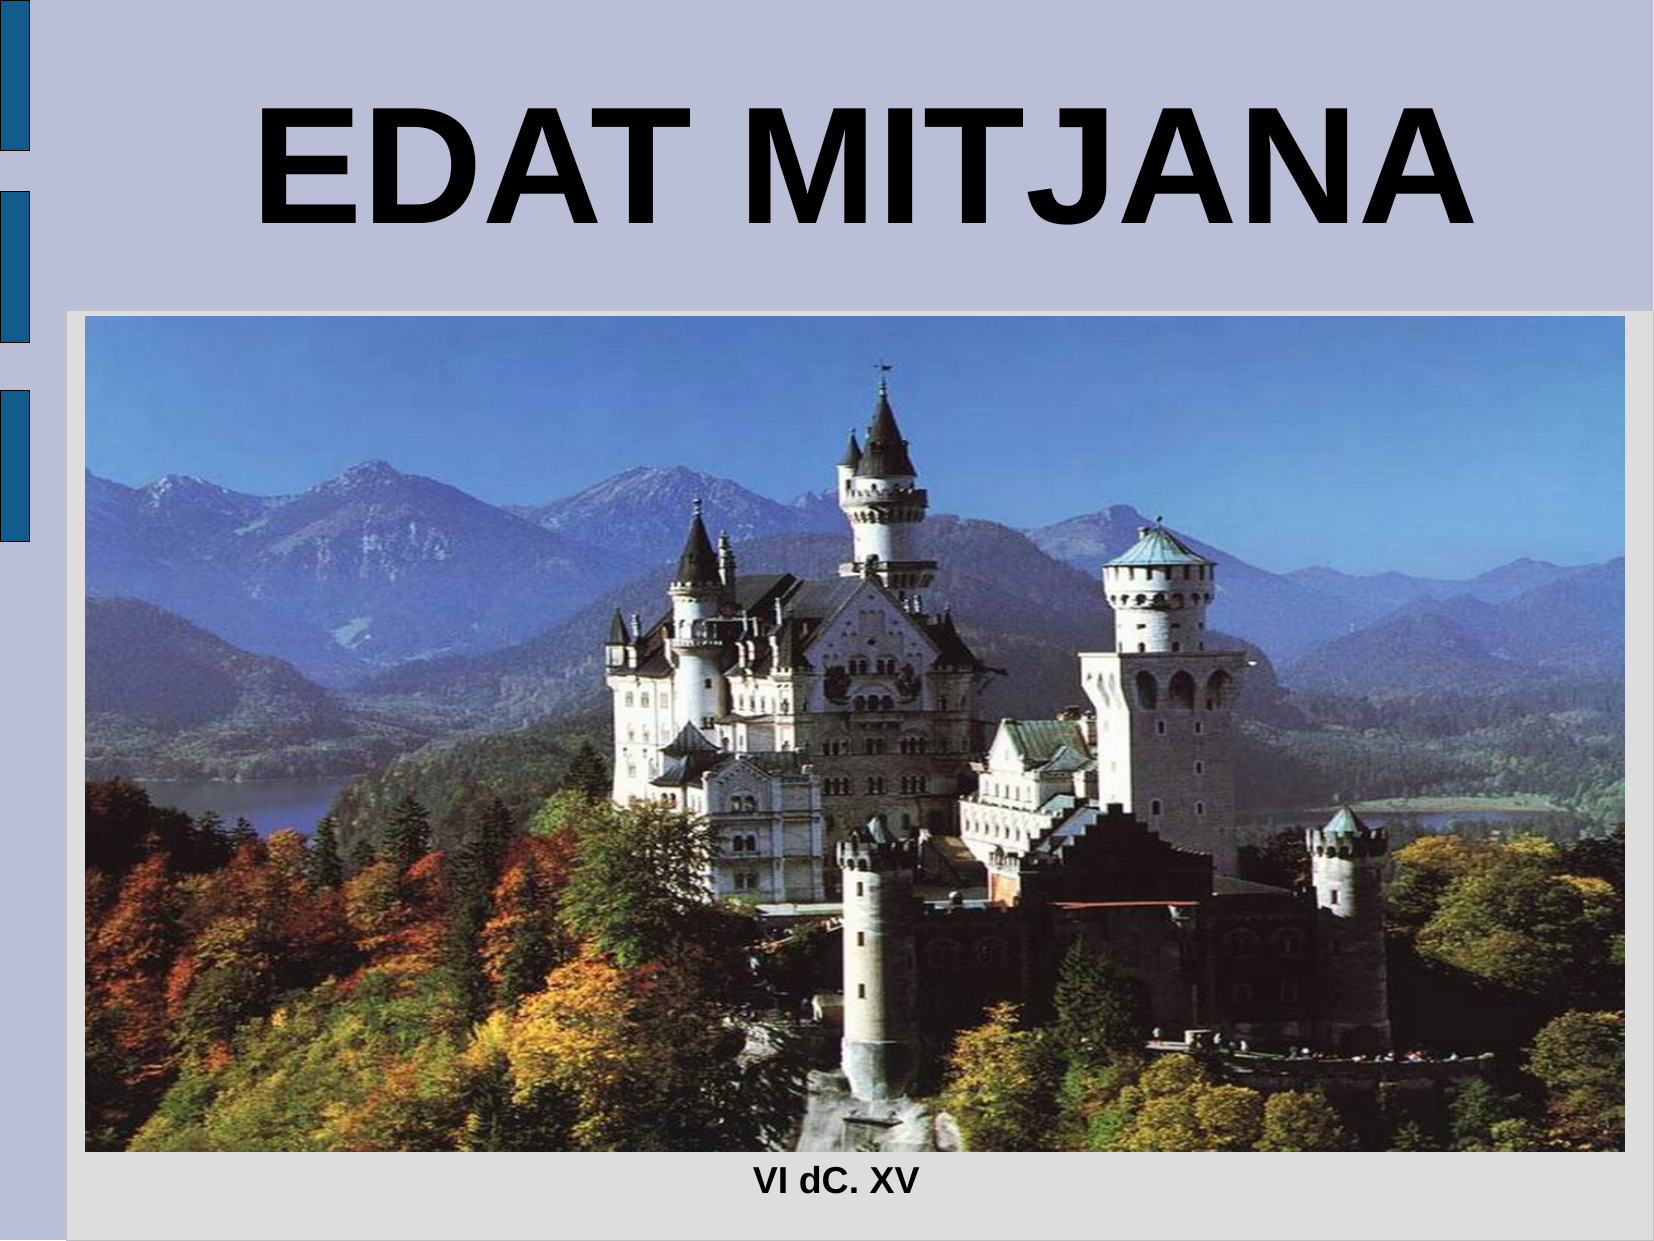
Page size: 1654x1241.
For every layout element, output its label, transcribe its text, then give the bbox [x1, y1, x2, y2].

text_box EDAT MITJANA [236, 64, 1495, 266]
text_box VI dC. XV [738, 1152, 945, 1211]
picture [85, 316, 1625, 1152]
